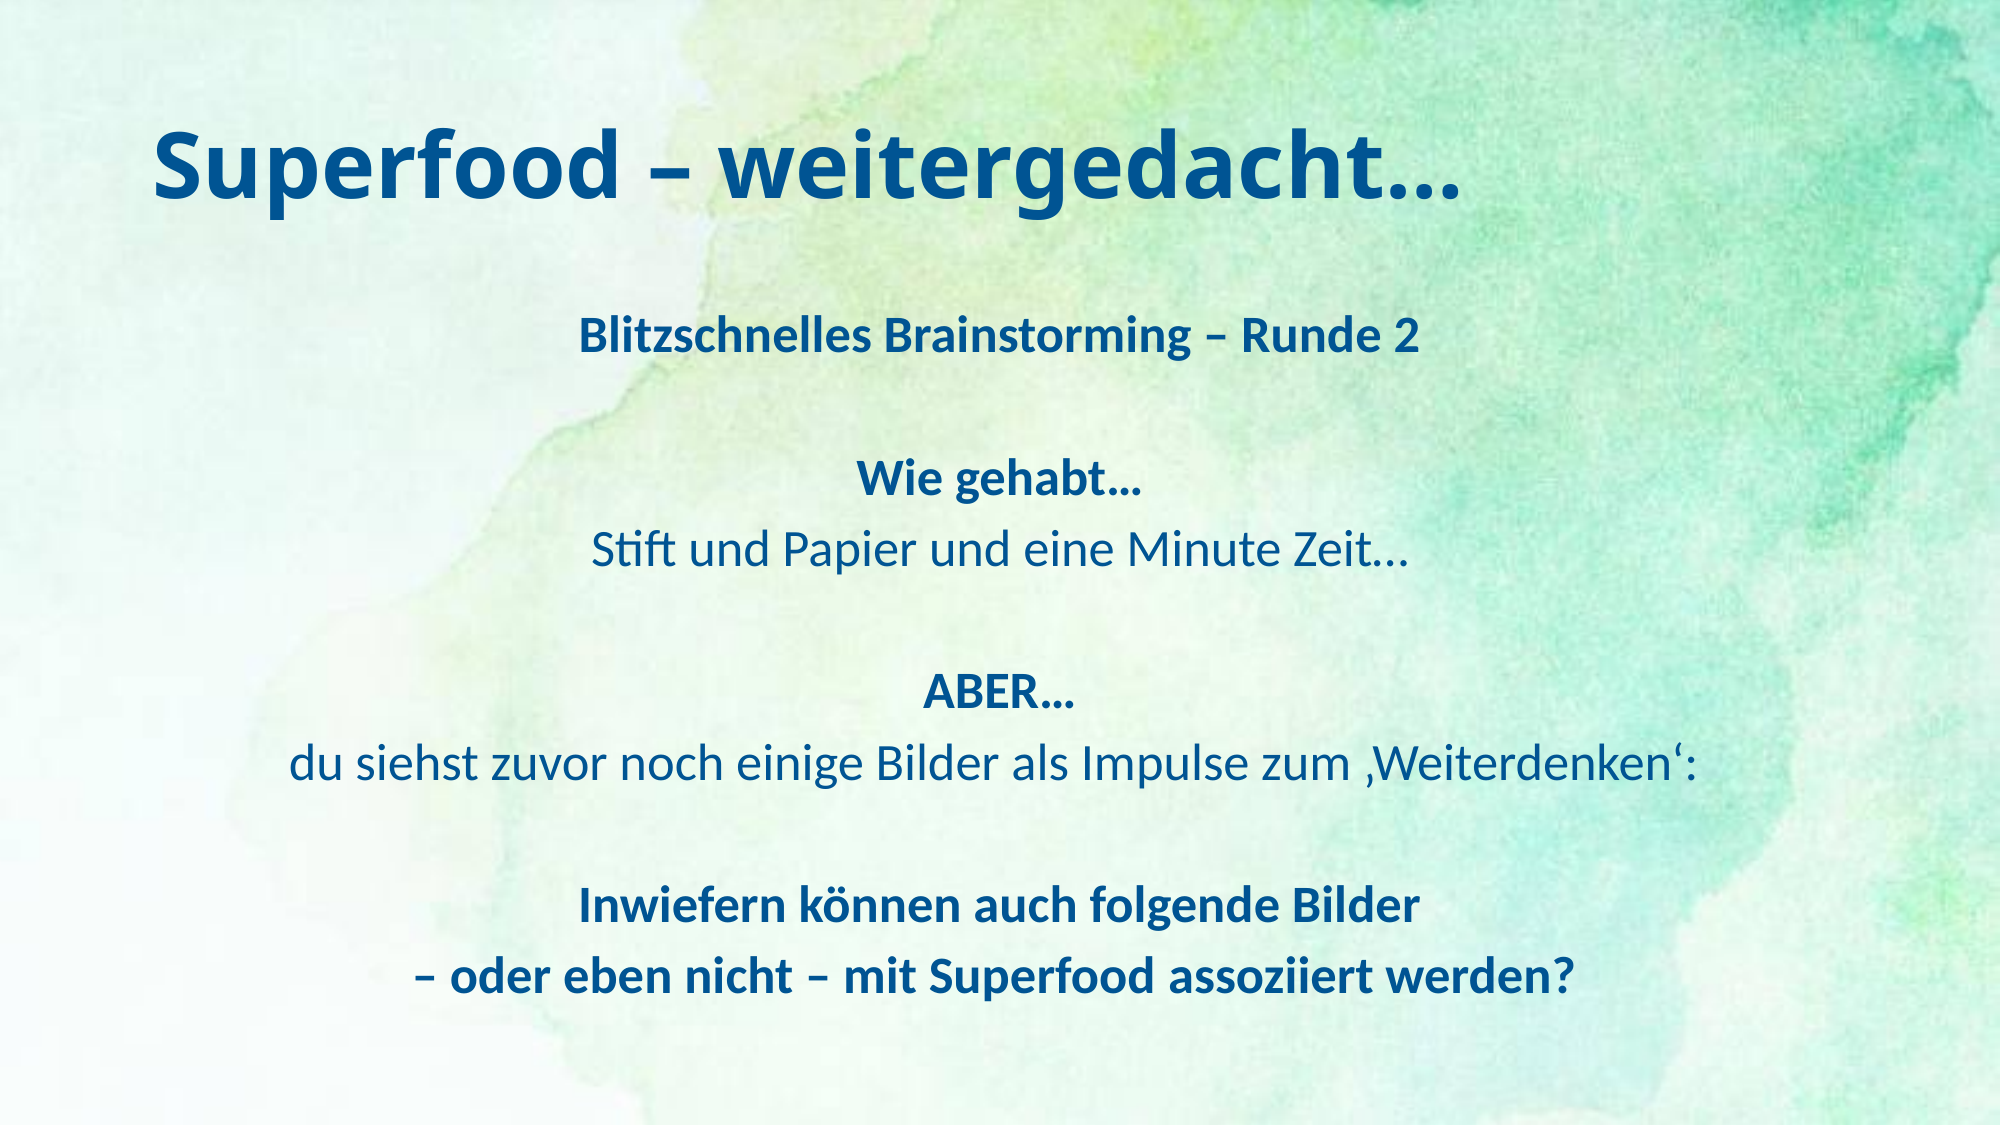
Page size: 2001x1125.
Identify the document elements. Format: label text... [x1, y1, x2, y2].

title Superfood – weitergedacht… [137, 59, 1863, 278]
picture [0, 0, 2000, 1125]
list Blitzschnelles Brainstorming – Runde 2 Wie gehabt… Stift und Papier und eine Minute Zeit… ABER… du siehst zuvor noch einige Bilder als Impulse zum ‚Weiterdenken‘: Inwiefern können auch folgende Bilder – oder eben nicht – mit Superfood assoziiert werden? [137, 299, 1863, 1014]
